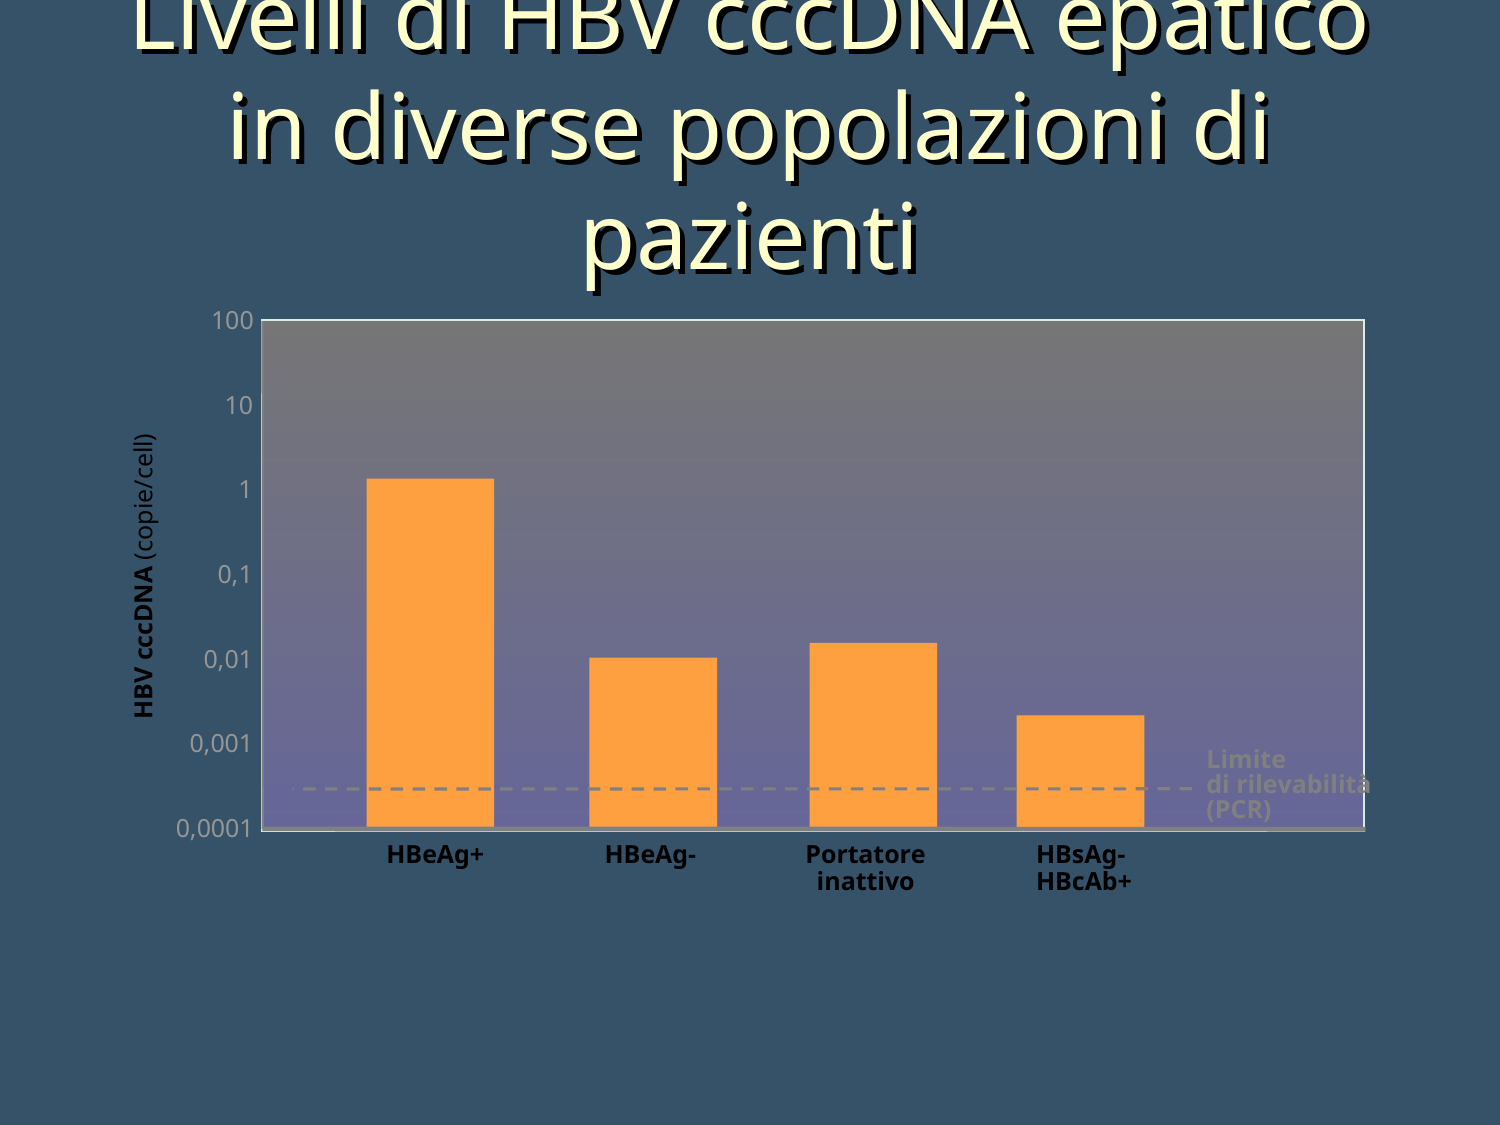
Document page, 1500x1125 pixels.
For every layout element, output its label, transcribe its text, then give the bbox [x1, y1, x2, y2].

text_box Livelli di HBV cccDNA epatico in diverse popolazioni di pazienti [75, 62, 1426, 288]
text_box HBeAg+ [420, 841, 451, 869]
text_box 0,0001 [175, 812, 254, 843]
text_box 10 [224, 389, 254, 420]
text_box HBsAg- HBcAb+ [1066, 841, 1096, 869]
text_box [262, 319, 1364, 826]
text_box 0,01 [203, 643, 253, 674]
text_box Portatore inattivo [851, 841, 881, 869]
text_box Limite di rilevabilità (PCR) [1206, 747, 1373, 825]
text_box 1 [238, 473, 253, 504]
text_box HBV cccDNA (copie/cell) [130, 433, 158, 720]
text_box 100 [210, 304, 254, 335]
text_box 0,001 [189, 727, 254, 758]
text_box 0,1 [217, 558, 253, 589]
text_box HBeAg- [635, 841, 666, 869]
